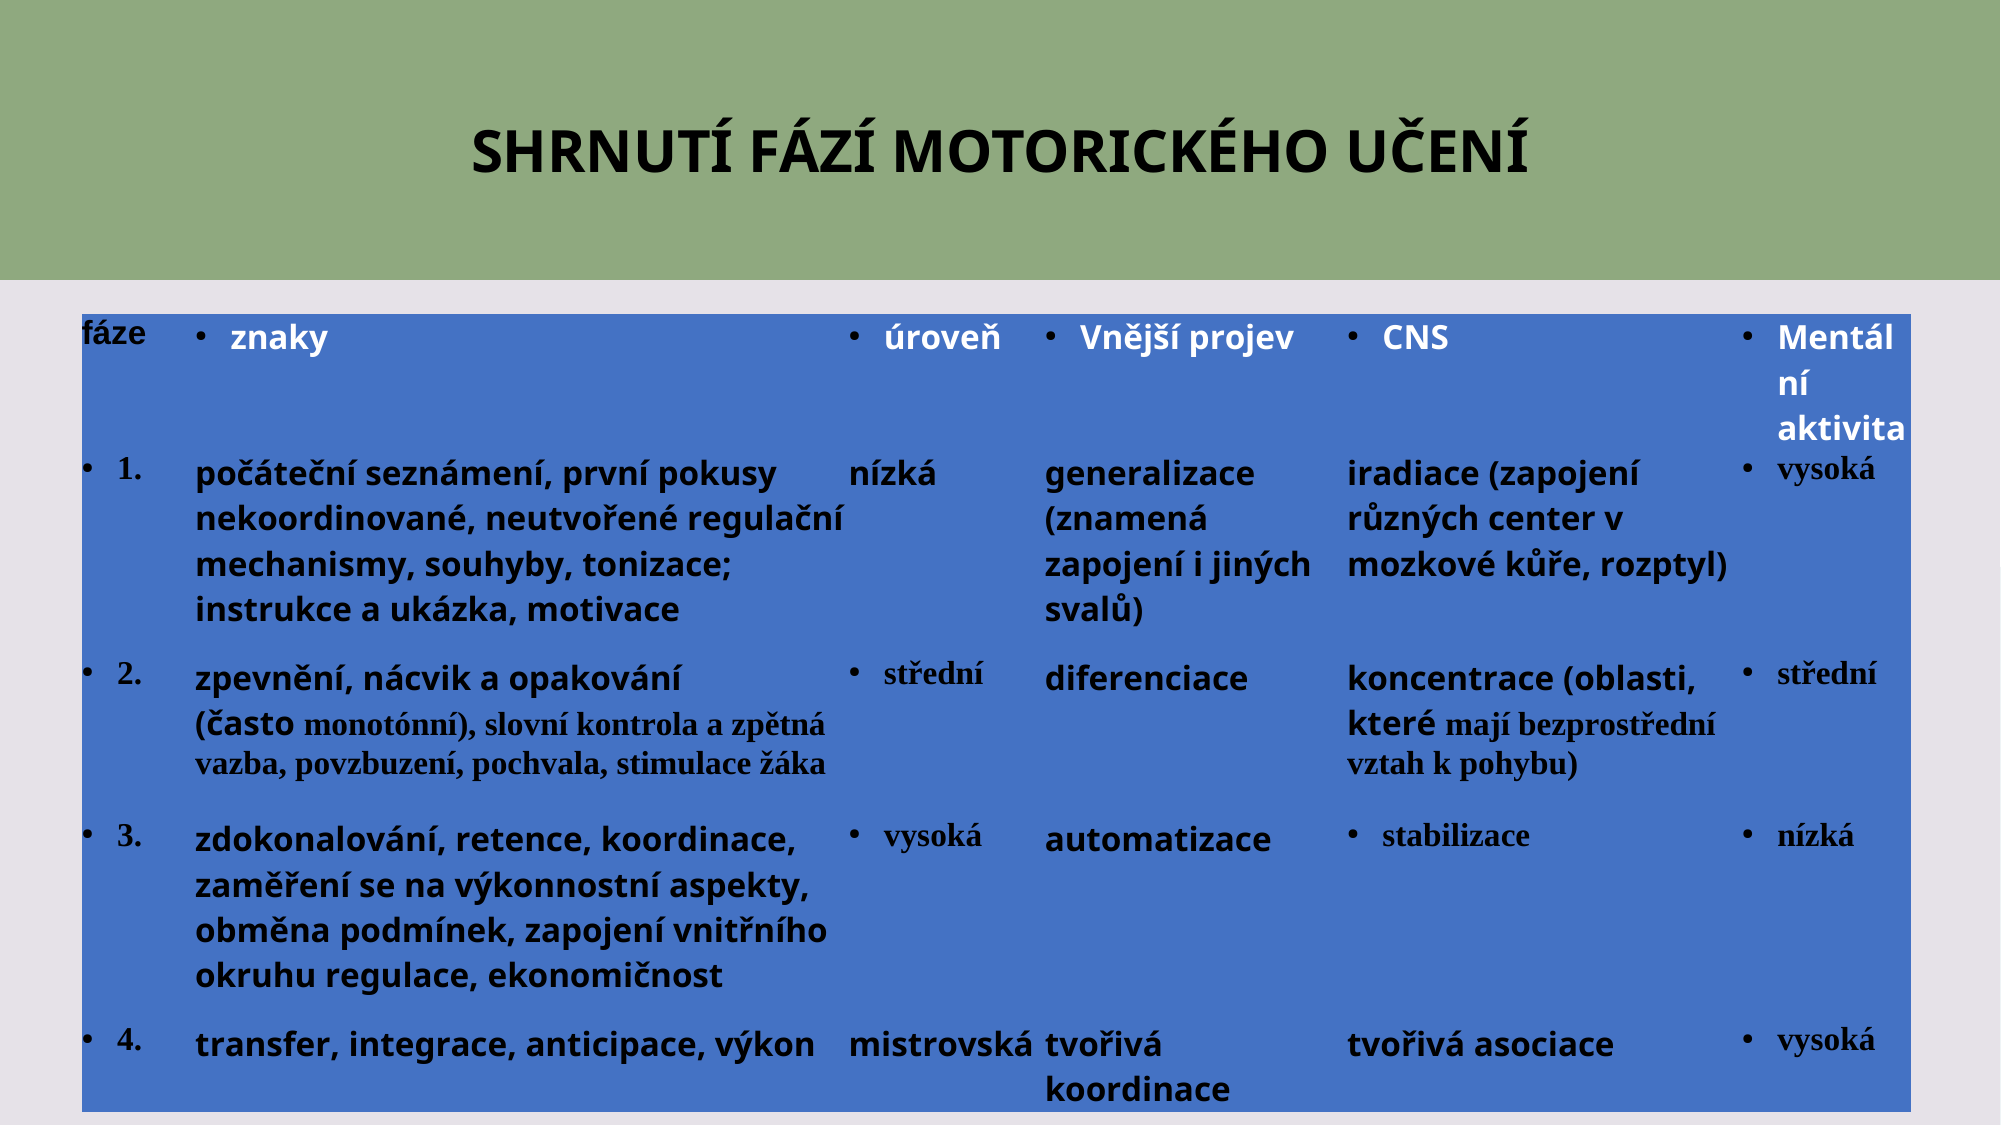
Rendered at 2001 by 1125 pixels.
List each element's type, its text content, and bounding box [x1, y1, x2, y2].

table_header Mentální aktivita [1742, 314, 1911, 450]
table_cell 2. [82, 655, 195, 816]
table_cell tvořivá asociace [1347, 1021, 1742, 1112]
table_cell generalizace (znamená zapojení i jiných svalů) [1045, 450, 1347, 655]
table_cell zdokonalování, retence, koordinace, zaměření se na výkonnostní aspekty, obměna podmínek, zapojení vnitřního okruhu regulace, ekonomičnost [195, 816, 849, 1021]
table_header znaky [195, 314, 849, 450]
table_cell 3. [82, 816, 195, 1021]
table_cell nízká [1742, 816, 1911, 1021]
table_cell automatizace [1045, 816, 1347, 1021]
table_cell tvořivá koordinace [1045, 1021, 1347, 1112]
table_header fáze [82, 314, 195, 450]
table_header CNS [1347, 314, 1742, 450]
table_header Vnější projev [1045, 314, 1347, 450]
table_cell nízká [849, 450, 1045, 655]
title SHRNUTÍ FÁZÍ MOTORICKÉHO UČENÍ [176, 73, 1824, 219]
text_box [0, 0, 2000, 1125]
table_cell vysoká [1742, 1021, 1911, 1112]
table_cell koncentrace (oblasti, které mají bezprostřední vztah k pohybu) [1347, 655, 1742, 816]
table_cell vysoká [1742, 450, 1911, 655]
table_cell 4. [82, 1021, 195, 1112]
table_cell střední [849, 655, 1045, 816]
table_cell zpevnění, nácvik a opakování (často monotónní), slovní kontrola a zpětná vazba, povzbuzení, pochvala, stimulace žáka [195, 655, 849, 816]
table_cell 1. [82, 450, 195, 655]
table_cell stabilizace [1347, 816, 1742, 1021]
table_cell počáteční seznámení, první pokusy nekoordinované, neutvořené regulační mechanismy, souhyby, tonizace; instrukce a ukázka, motivace [195, 450, 849, 655]
table_cell iradiace (zapojení různých center v mozkové kůře, rozptyl) [1347, 450, 1742, 655]
table_cell transfer, integrace, anticipace, výkon [195, 1021, 849, 1112]
table_header úroveň [849, 314, 1045, 450]
table_cell vysoká [849, 816, 1045, 1021]
table_cell střední [1742, 655, 1911, 816]
table_cell mistrovská [849, 1021, 1045, 1112]
table_cell diferenciace [1045, 655, 1347, 816]
